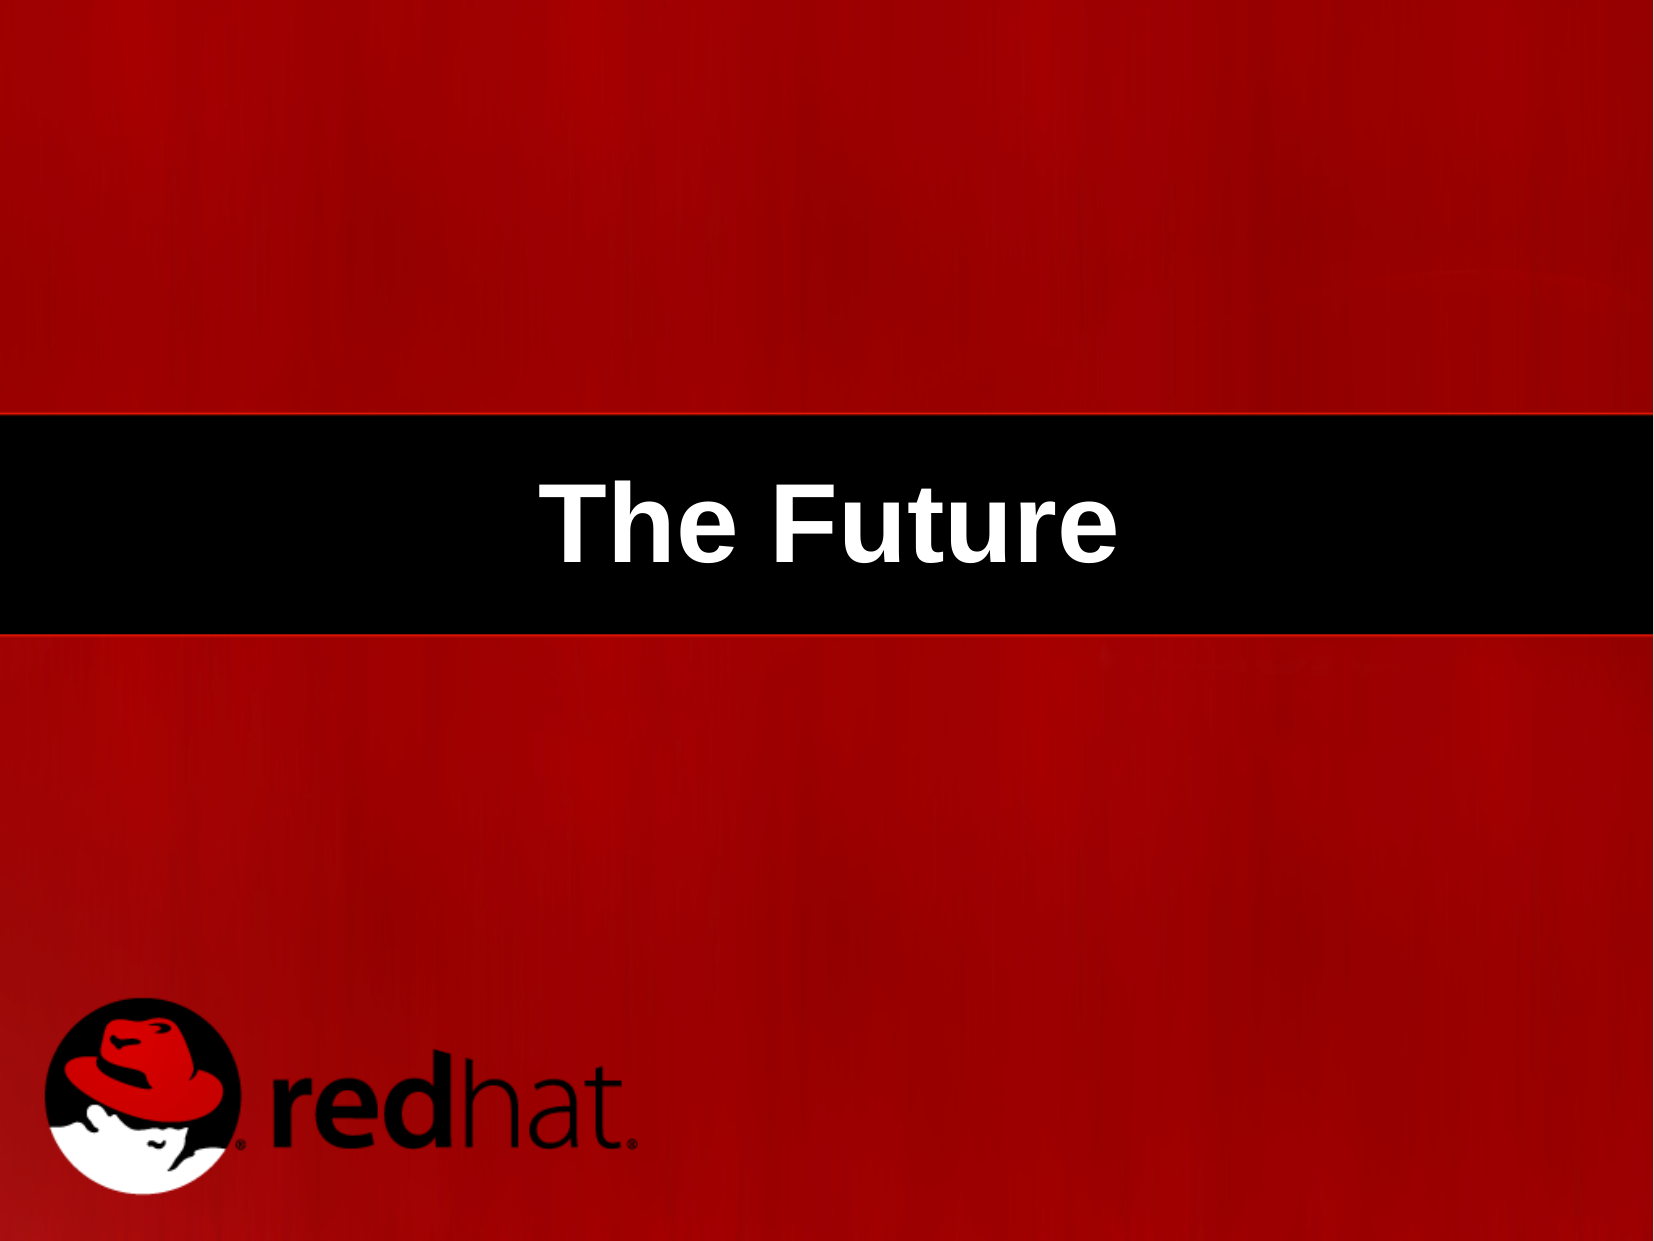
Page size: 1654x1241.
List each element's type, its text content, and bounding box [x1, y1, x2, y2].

picture [0, 0, 1654, 1241]
title The Future [123, 419, 1536, 627]
